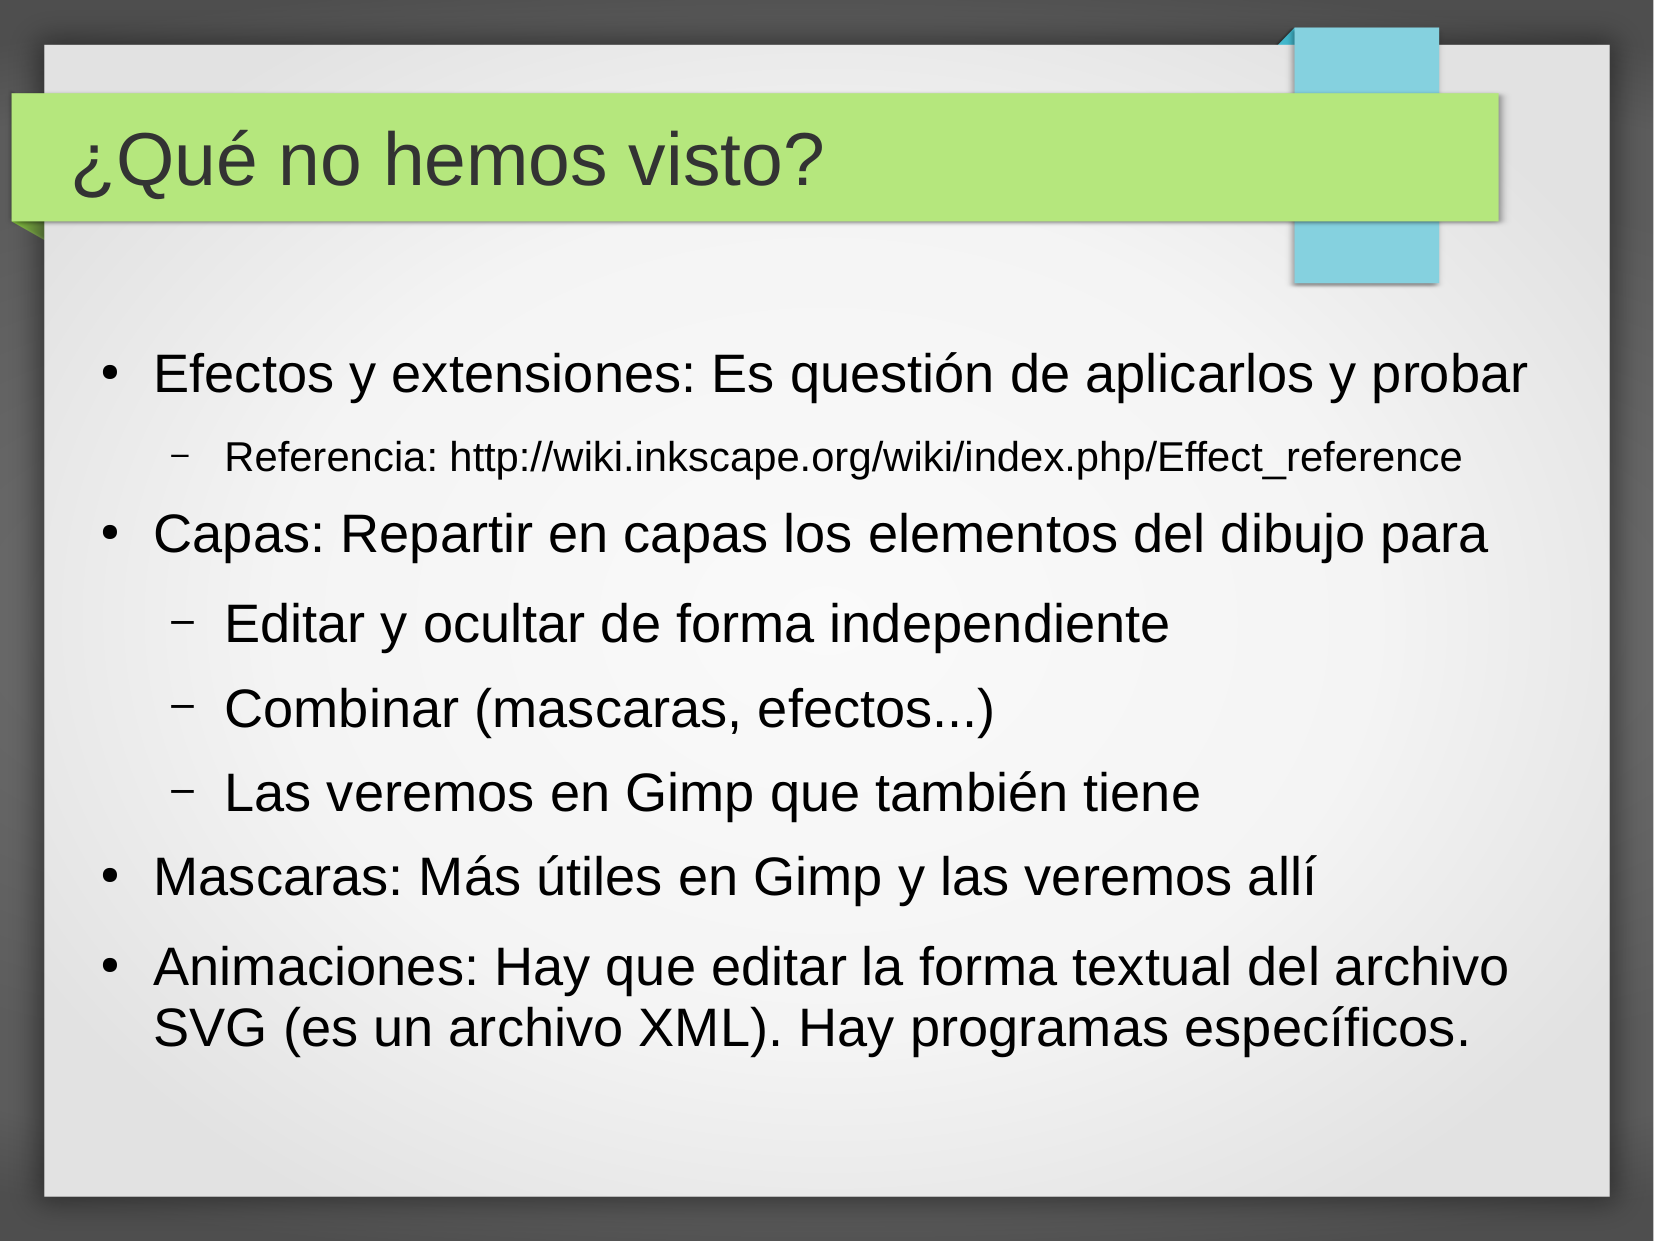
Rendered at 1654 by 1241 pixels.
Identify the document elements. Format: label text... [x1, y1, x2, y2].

picture [0, 0, 1654, 1241]
list Efectos y extensiones: Es questión de aplicarlos y probar Referencia: http://wiki.inkscape.org/wiki/index.php/Effect_reference Capas: Repartir en capas los elementos del dibujo para Editar y ocultar de forma independiente Combinar (mascaras, efectos...) Las veremos en Gimp que también tiene Mascaras: Más útiles en Gimp y las veremos allí Animaciones: Hay que editar la forma textual del archivo SVG (es un archivo XML). Hay programas específicos. [82, 343, 1538, 1063]
title ¿Qué no hemos visto? [70, 106, 1229, 213]
